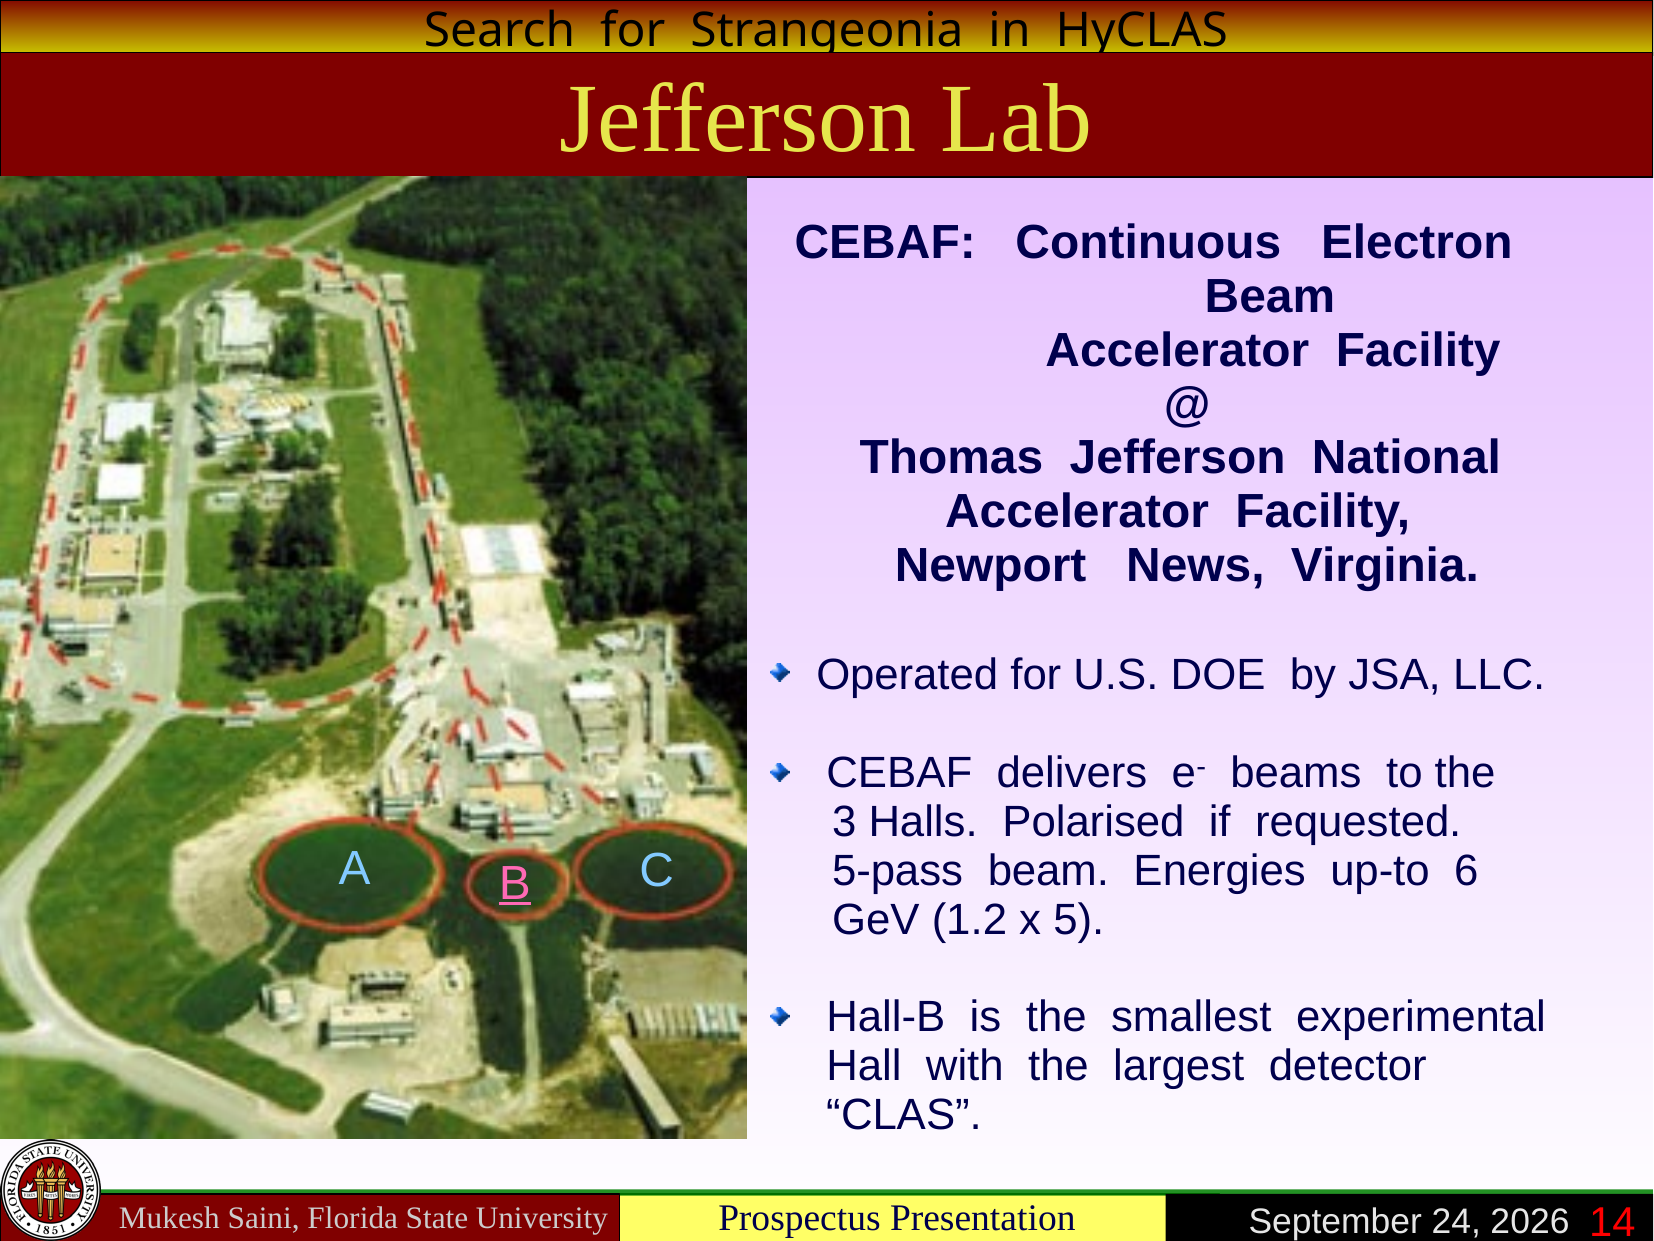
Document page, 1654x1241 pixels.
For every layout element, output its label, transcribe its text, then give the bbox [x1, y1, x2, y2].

text_box C [624, 835, 689, 905]
picture [0, 176, 747, 1241]
text_box A [323, 833, 386, 903]
text_box Jefferson Lab [544, 56, 1109, 180]
text_box CEBAF: Continuous Electron Beam Accelerator Facility @ Thomas Jefferson National Accelerator Facility, Newport News, Virginia. Operated for U.S. DOE by JSA, LLC. CEBAF delivers e- beams to the 3 Halls. Polarised if requested. 5-pass beam. Energies up-to 6 GeV (1.2 x 5). Hall-B is the smallest experimental Hall with the largest detector “CLAS”. [756, 207, 1601, 1233]
text_box B [484, 848, 545, 927]
